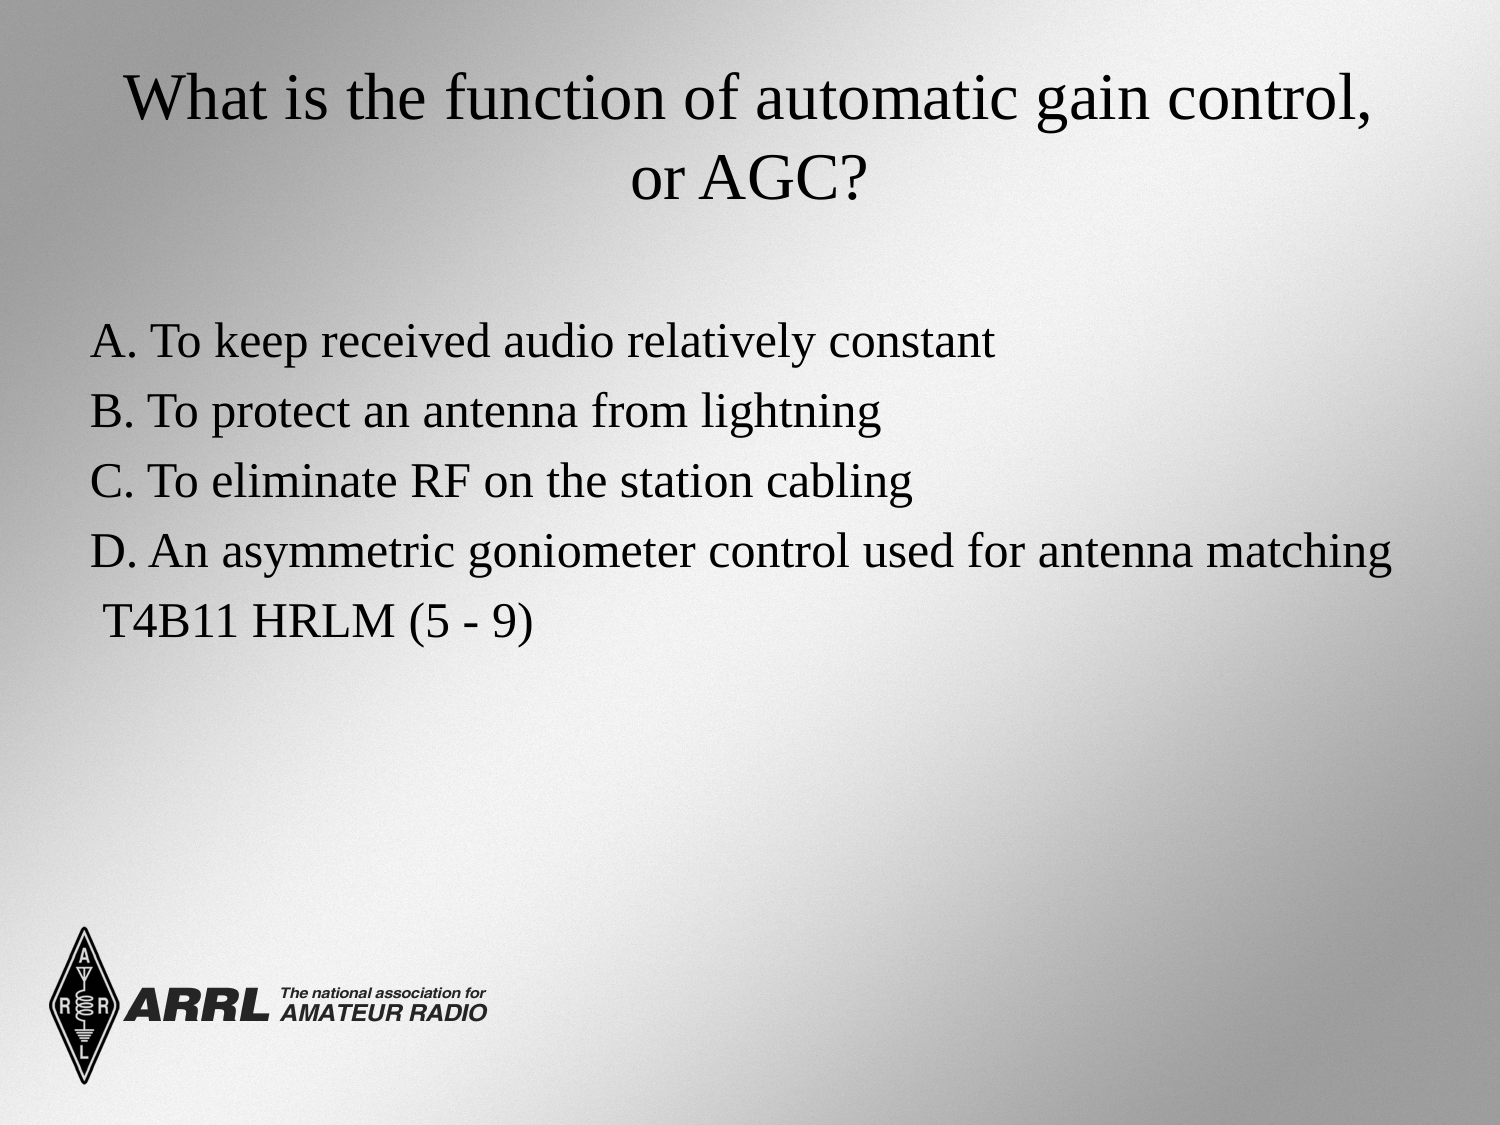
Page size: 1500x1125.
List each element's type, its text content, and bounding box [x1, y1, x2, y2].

title What is the function of automatic gain control, or AGC? [75, 45, 1425, 233]
picture [0, 0, 1500, 1125]
list A. To keep received audio relatively constant B. To protect an antenna from lightning C. To eliminate RF on the station cabling D. An asymmetric goniometer control used for antenna matching T4B11 HRLM (5 - 9) [75, 299, 1425, 1005]
